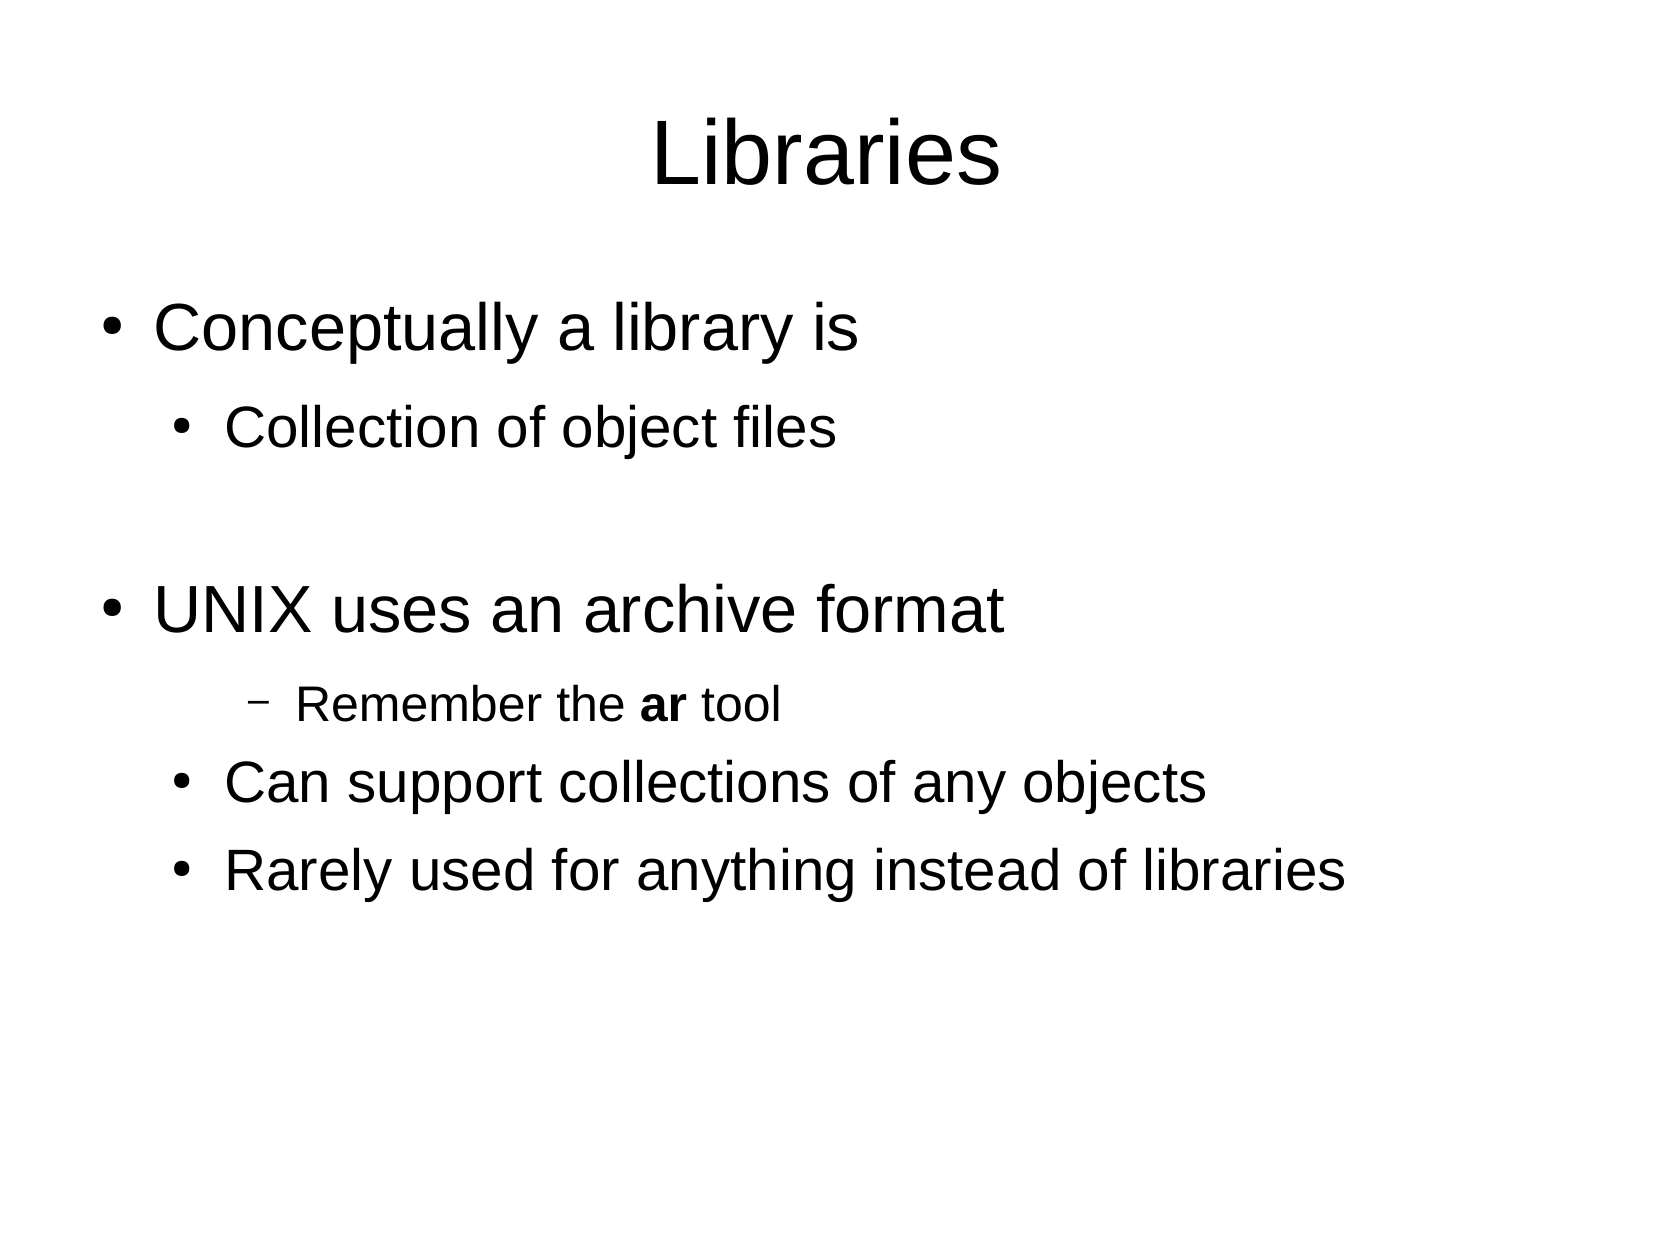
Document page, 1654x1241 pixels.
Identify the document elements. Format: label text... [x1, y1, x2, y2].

list Conceptually a library is Collection of object files UNIX uses an archive format Remember the ar tool Can support collections of any objects Rarely used for anything instead of libraries [82, 290, 1571, 1010]
title Libraries [82, 49, 1571, 257]
